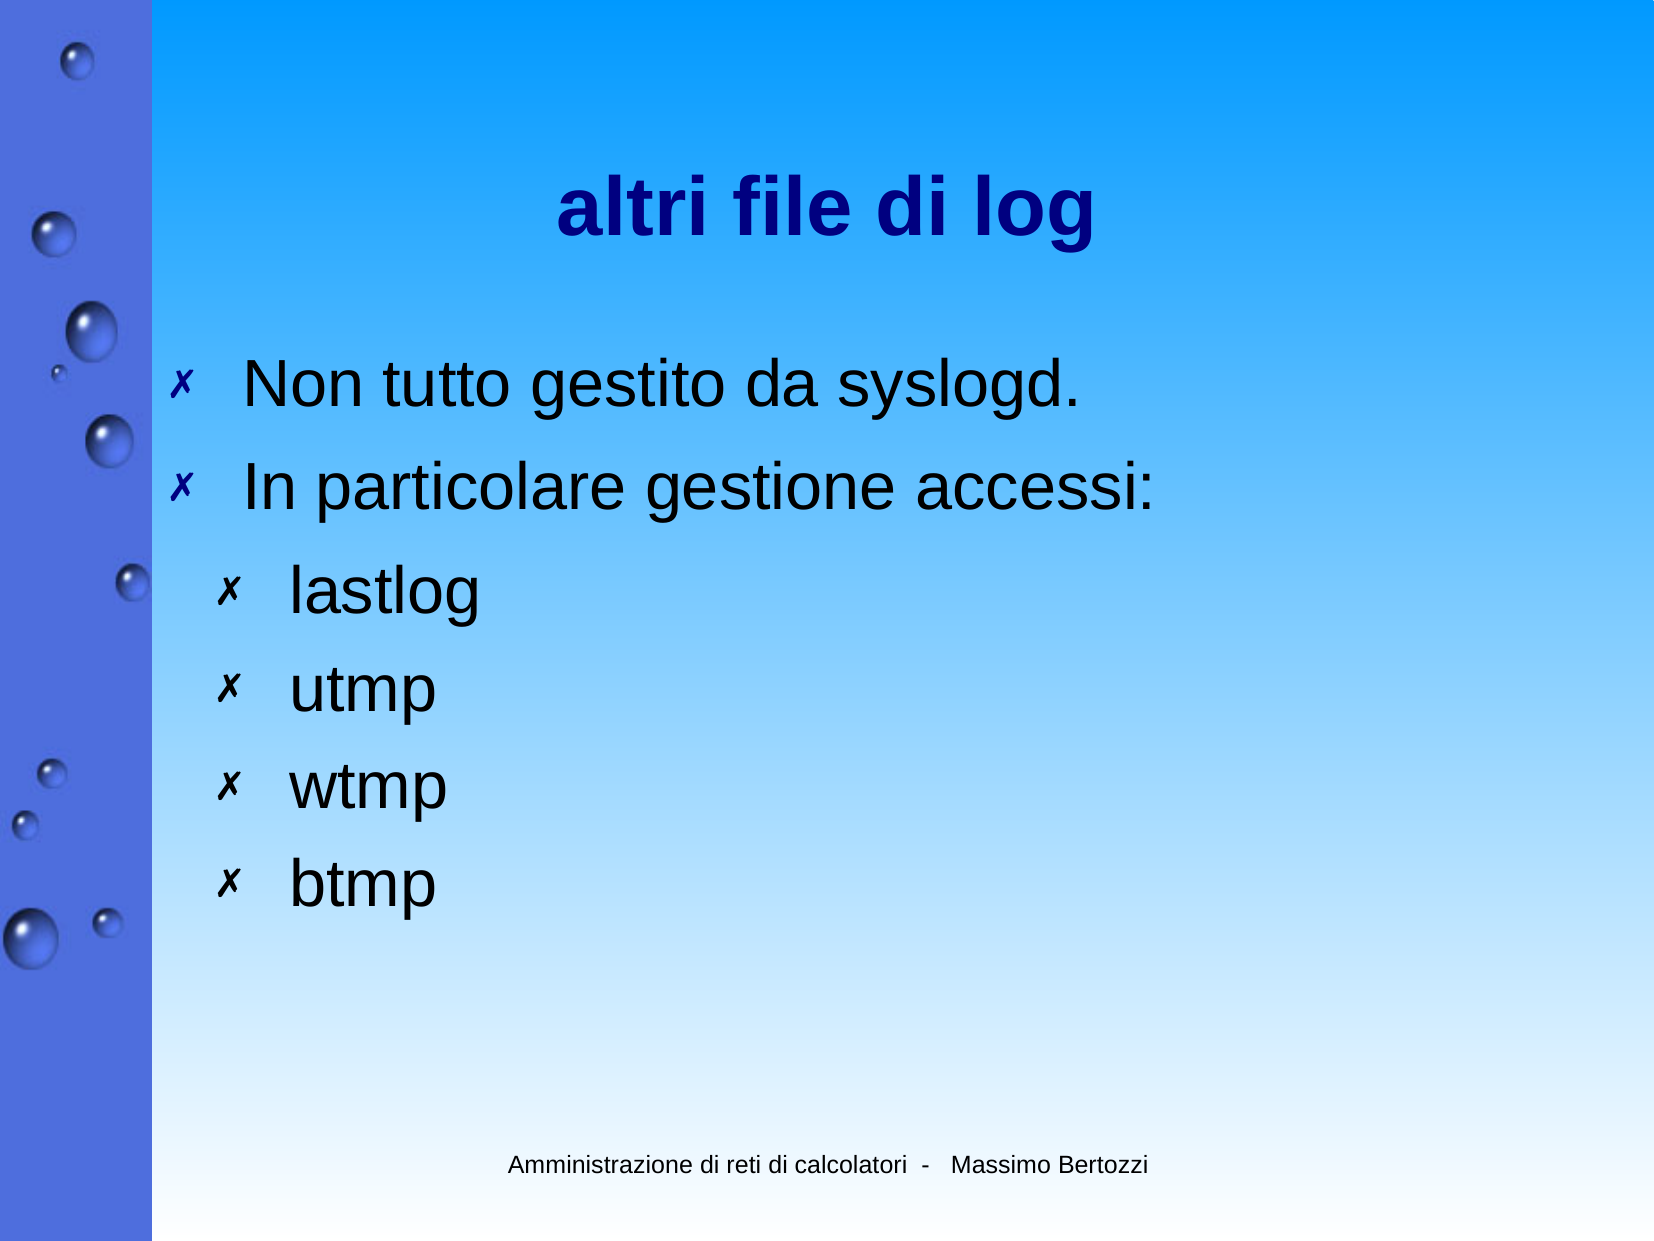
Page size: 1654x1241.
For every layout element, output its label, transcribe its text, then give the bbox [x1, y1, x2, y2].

picture [0, 0, 152, 1241]
list Non tutto gestito da syslogd. In particolare gestione accessi: lastlog utmp wtmp btmp [159, 346, 1572, 1128]
title altri file di log [121, 102, 1534, 311]
